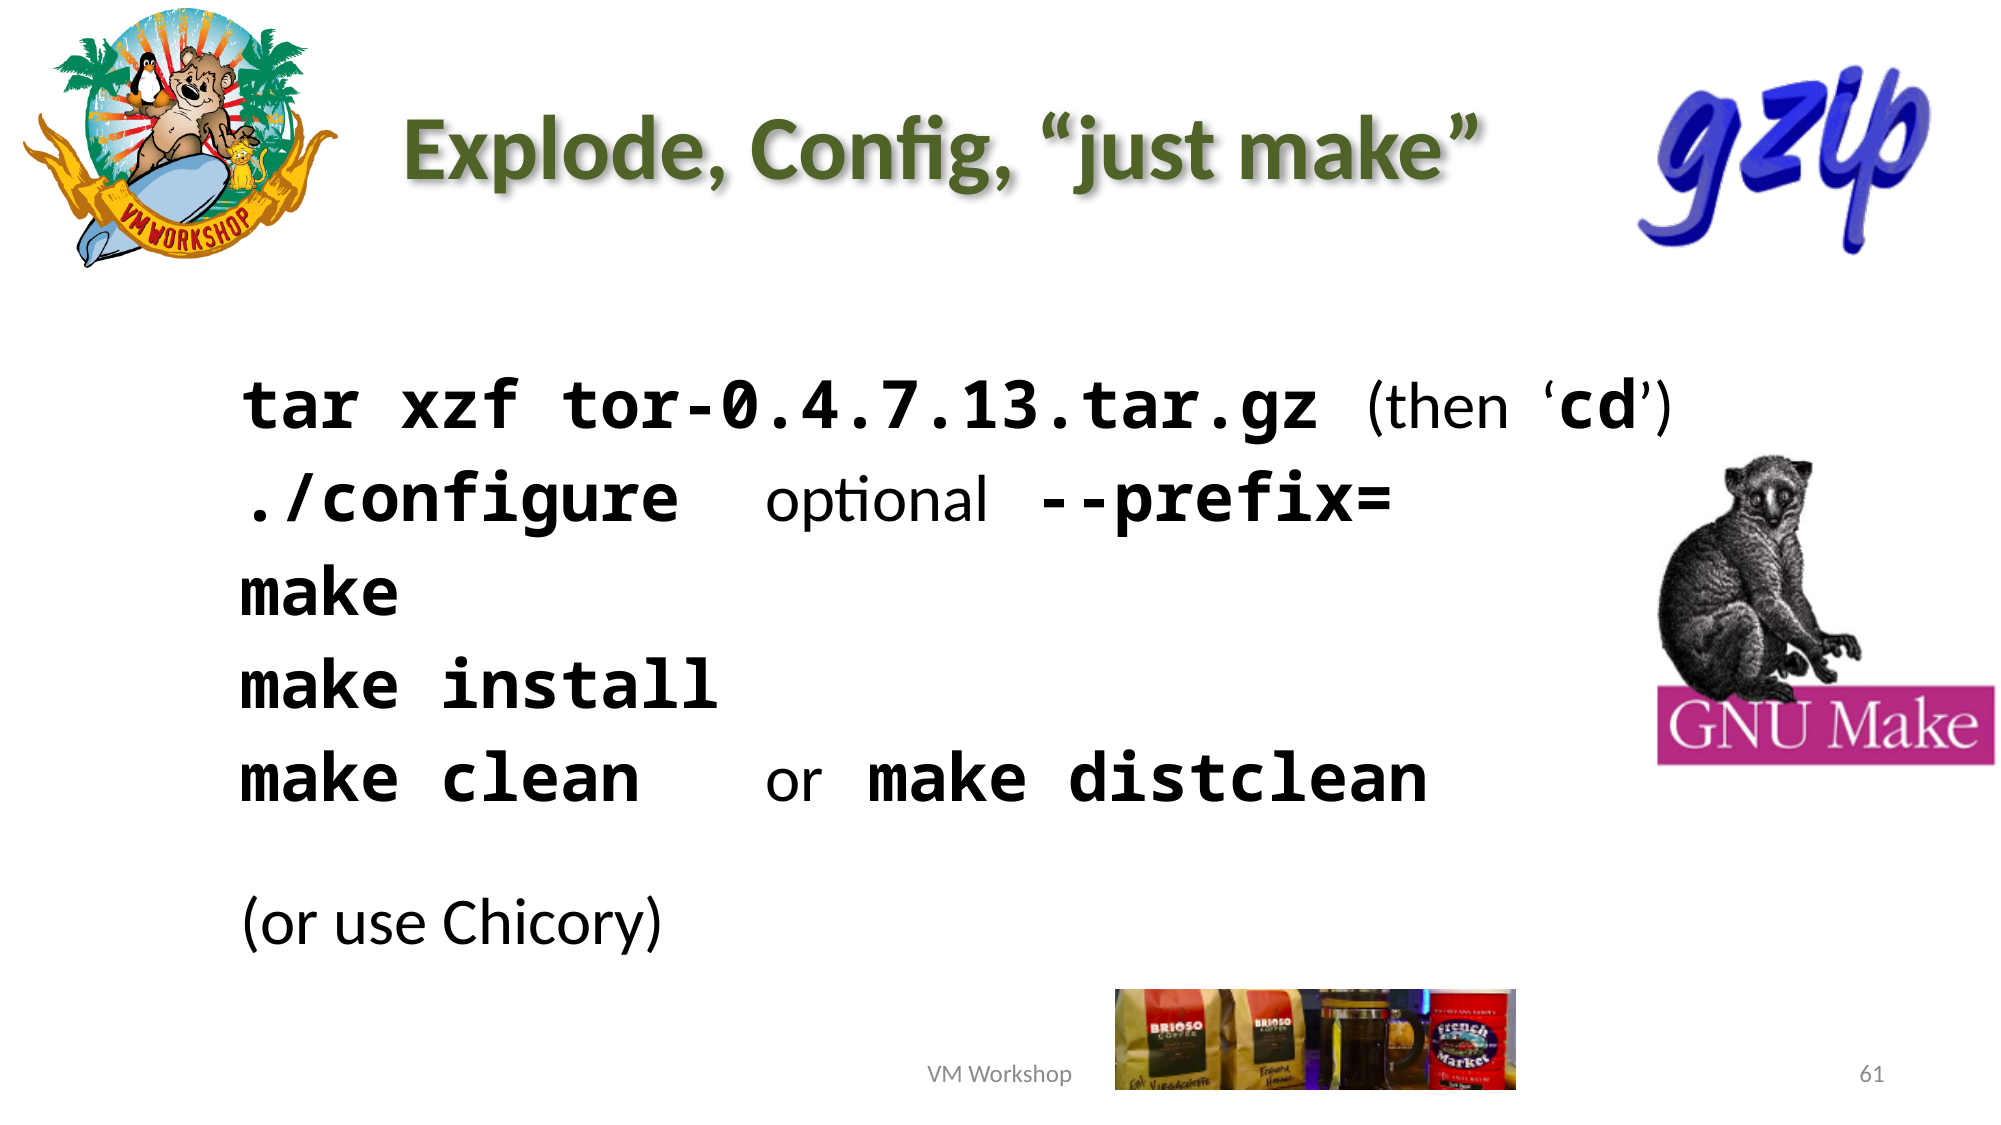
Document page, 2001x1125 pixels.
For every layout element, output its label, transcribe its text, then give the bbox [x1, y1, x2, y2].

list tar xzf tor-0.4.7.13.tar.gz (then ‘cd’) ./configure optional --prefix= make make install make clean or make distclean [225, 261, 1900, 1004]
picture [1633, 59, 1936, 260]
picture [1115, 1004, 1516, 1090]
list (or use Chicory) [225, 870, 901, 976]
title Explode, Config, “just make” [387, 49, 1917, 237]
picture [1650, 449, 2000, 771]
picture [23, 8, 338, 269]
